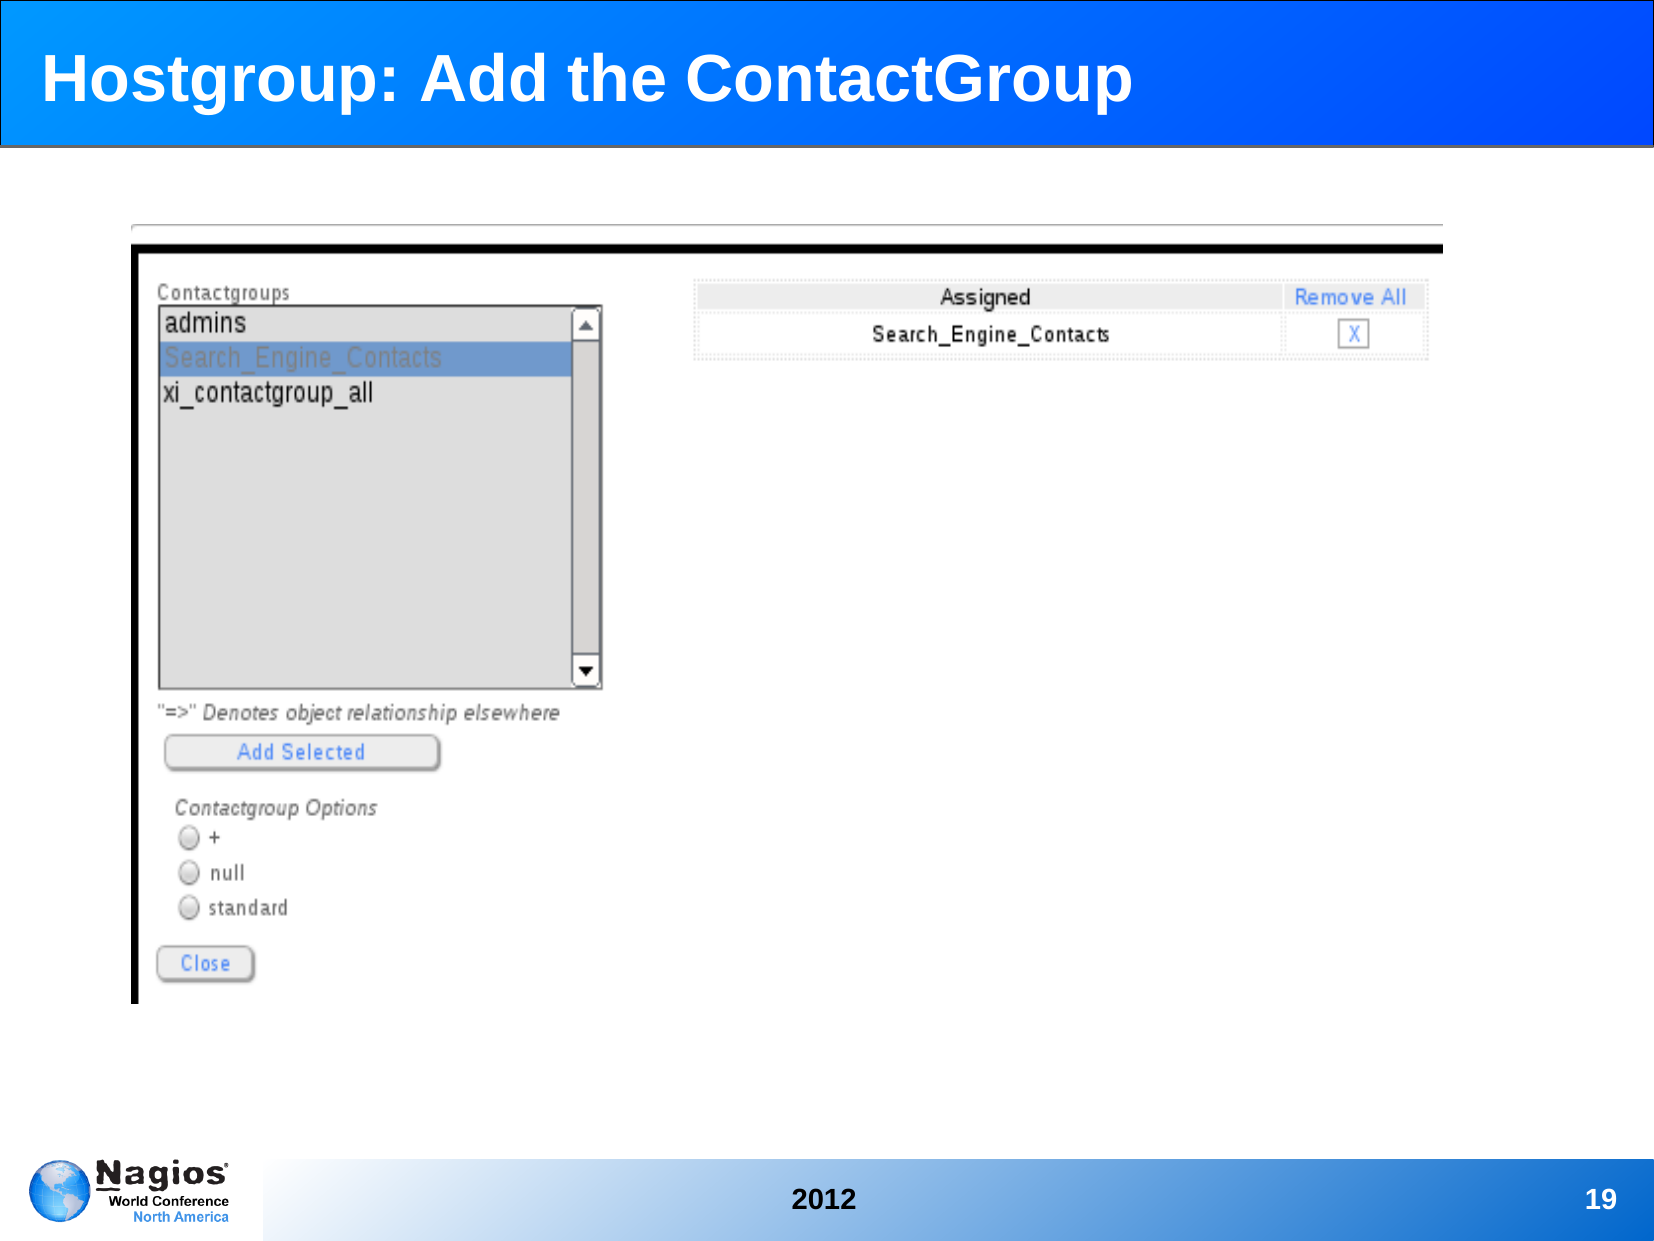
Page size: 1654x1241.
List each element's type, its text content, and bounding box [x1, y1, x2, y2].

picture [29, 1159, 229, 1235]
picture [131, 224, 1443, 1004]
title Hostgroup: Add the ContactGroup [41, 36, 1248, 120]
